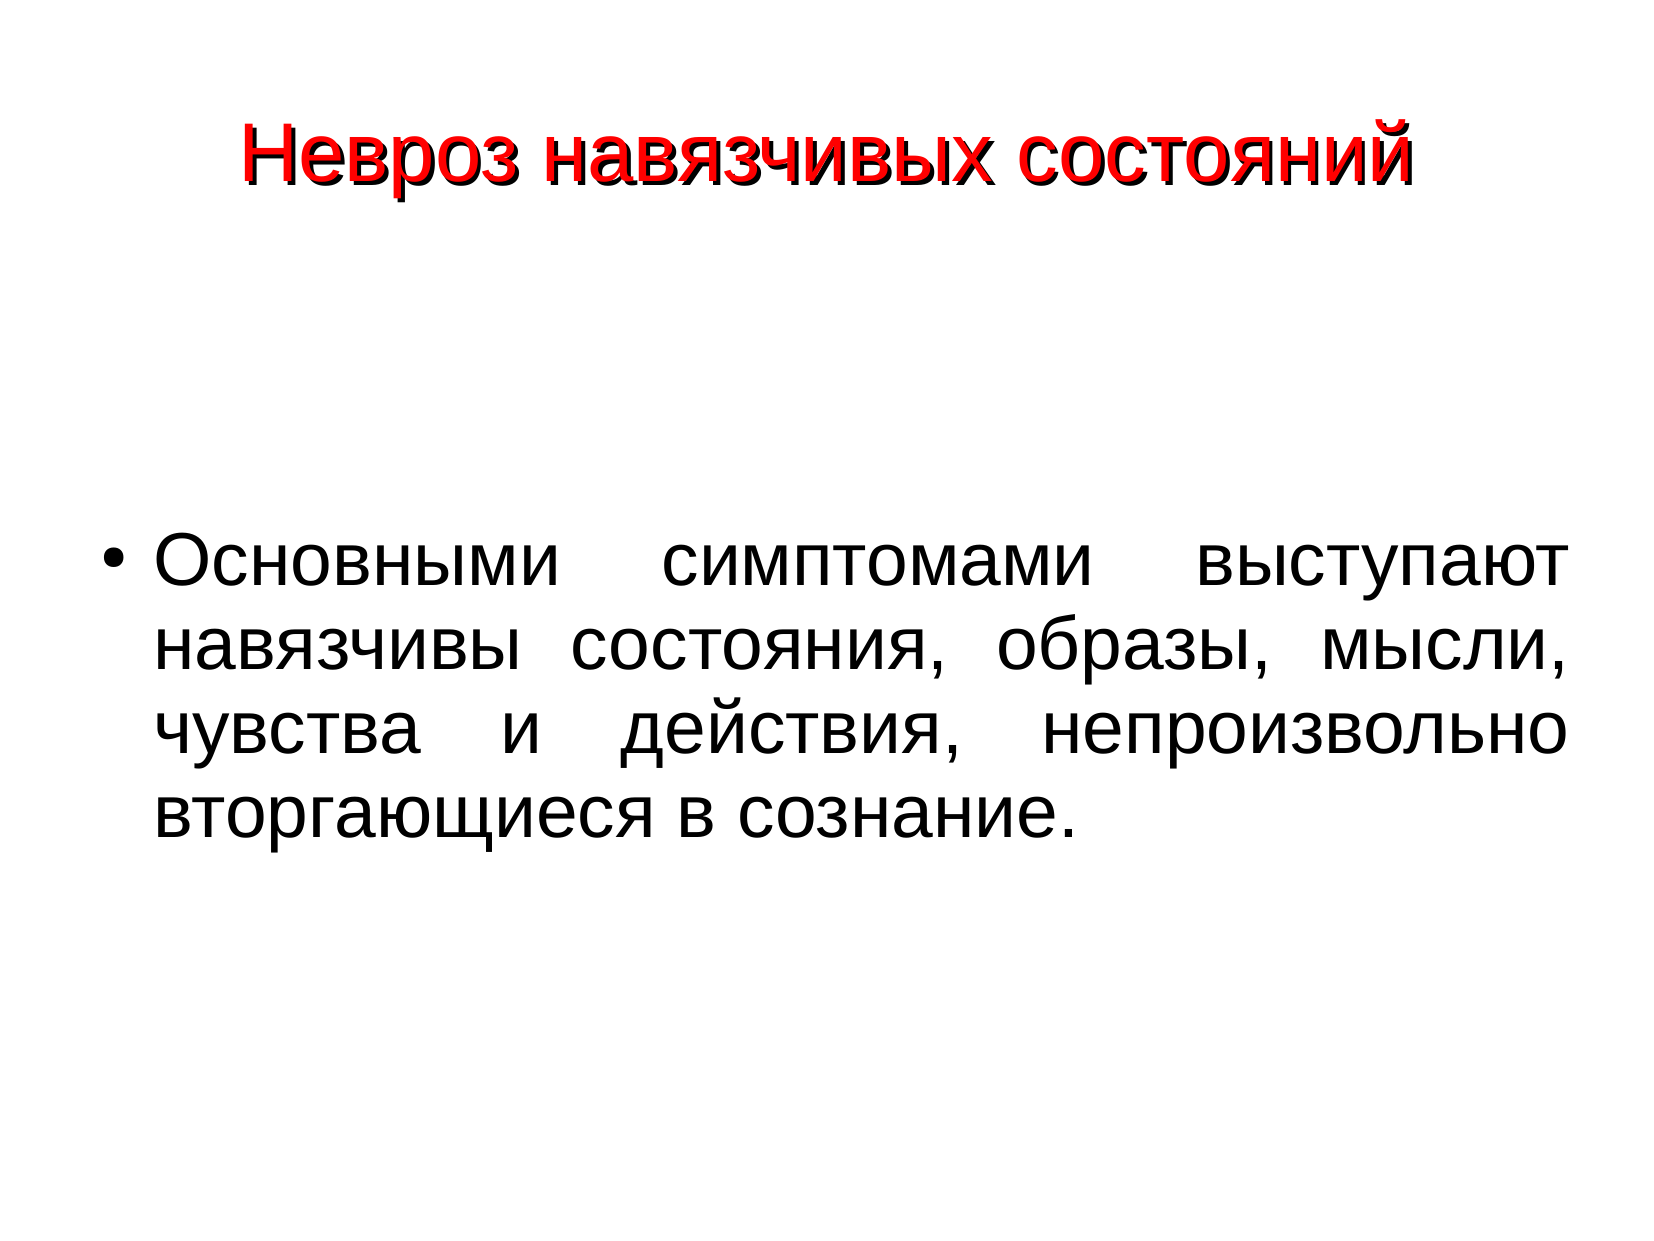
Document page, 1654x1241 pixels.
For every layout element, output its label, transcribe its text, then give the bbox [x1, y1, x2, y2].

title Невроз навязчивых состояний [82, 49, 1571, 257]
list Основными симптомами выступают навязчивы состояния, образы, мысли, чувства и действия, непроизвольно вторгающиеся в сознание. [82, 290, 1571, 1010]
